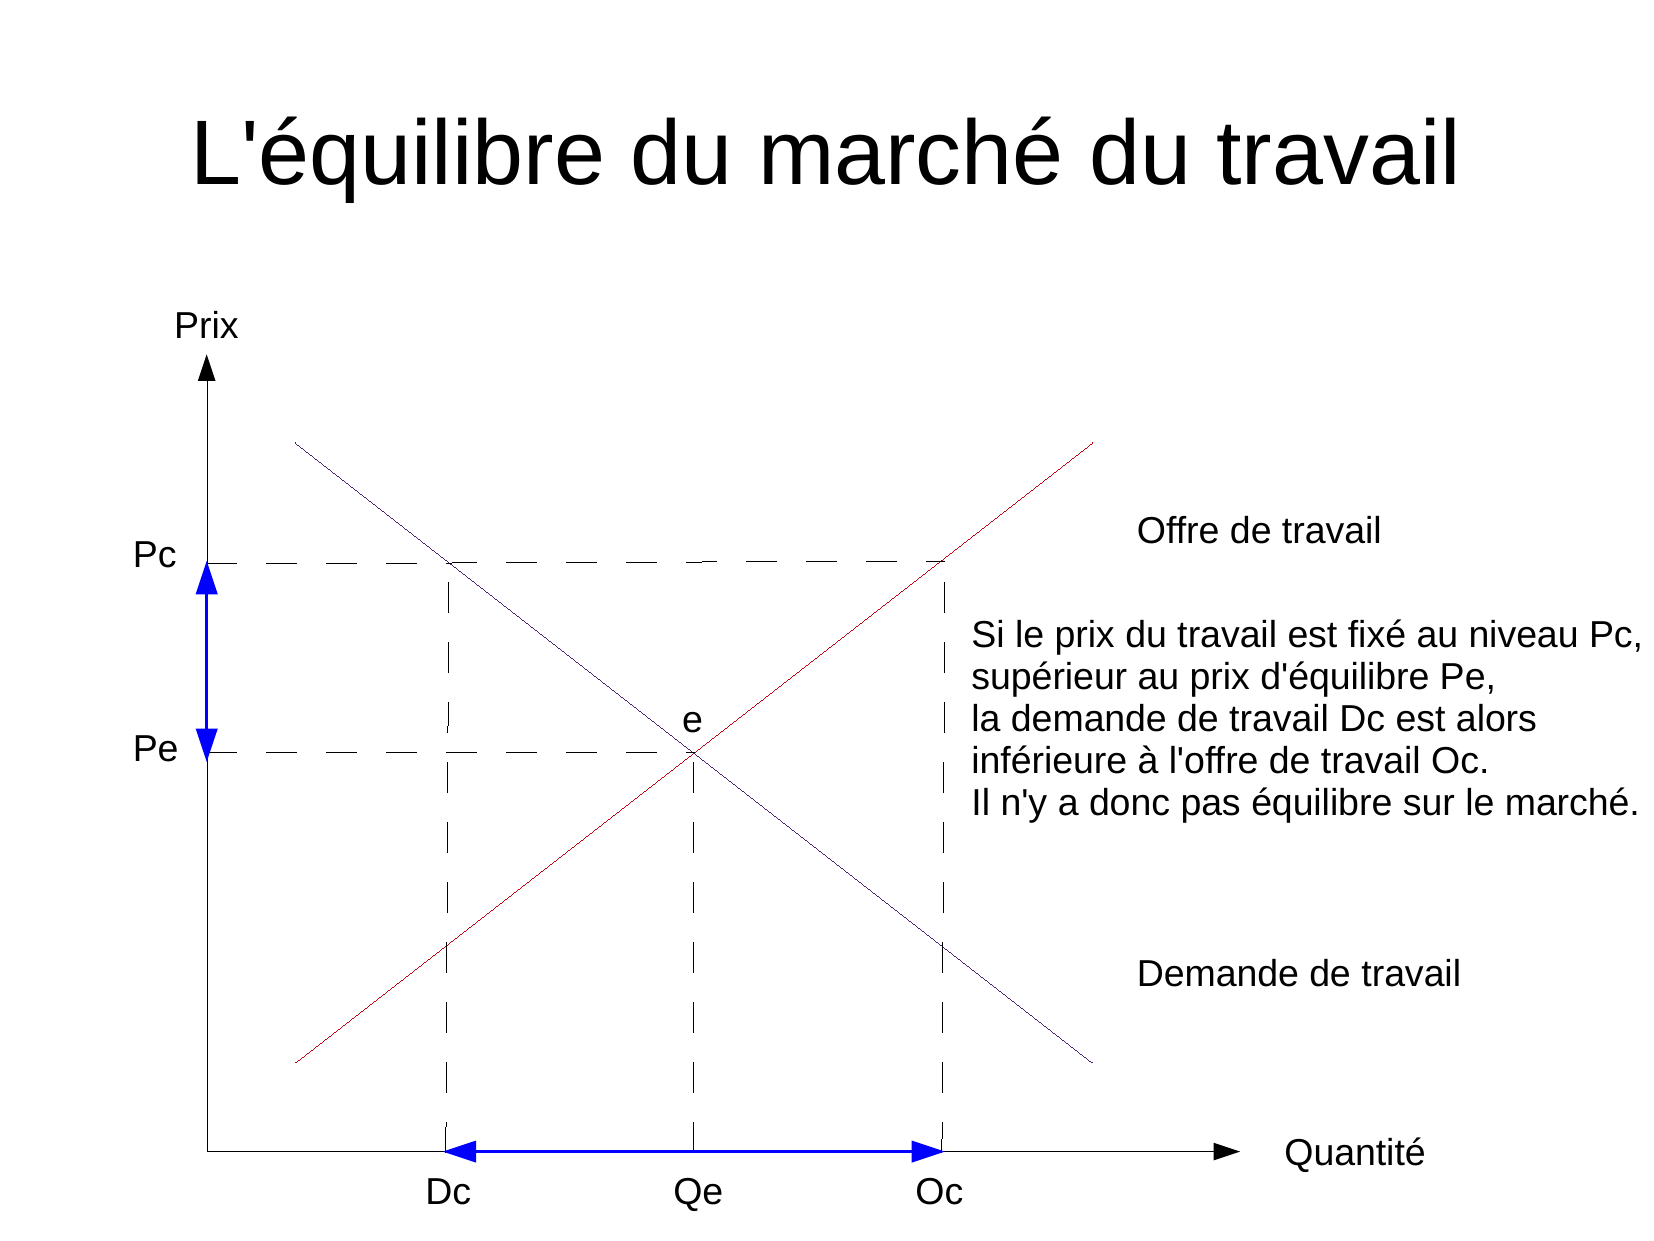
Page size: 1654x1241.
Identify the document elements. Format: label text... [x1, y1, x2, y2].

text_box Offre de travail [1122, 501, 1398, 559]
text_box Quantité [1269, 1124, 1442, 1182]
text_box Si le prix du travail est fixé au niveau Pc, supérieur au prix d'équilibre Pe, la demande de travail Dc est alors inférieure à l'offre de travail Oc. Il n'y a donc pas équilibre sur le marché. [956, 606, 1654, 829]
text_box Pc [118, 525, 194, 583]
text_box e [667, 690, 718, 748]
text_box Pe [118, 720, 194, 778]
title L'équilibre du marché du travail [82, 49, 1571, 257]
text_box Demande de travail [1122, 944, 1477, 1002]
text_box Prix [159, 297, 254, 355]
text_box Oc [900, 1163, 981, 1221]
text_box Dc [410, 1163, 491, 1221]
text_box Qe [658, 1163, 739, 1221]
